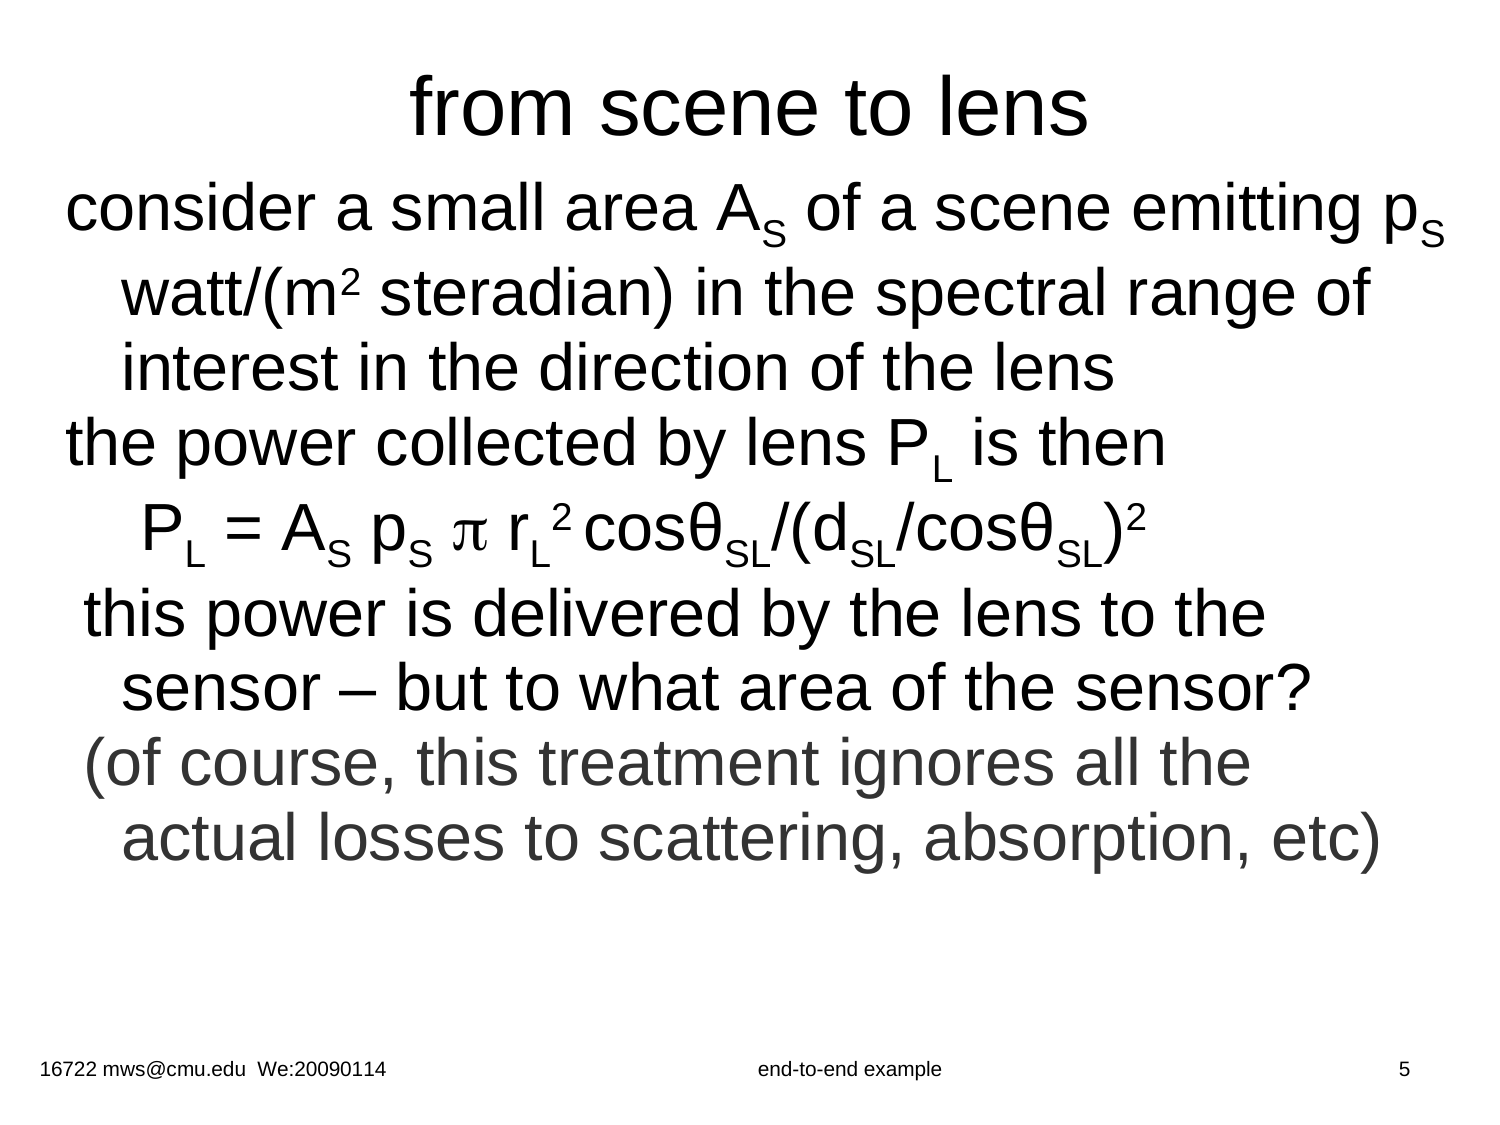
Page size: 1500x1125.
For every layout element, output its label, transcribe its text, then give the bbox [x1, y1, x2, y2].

list consider a small area AS of a scene emitting pS watt/(m2 steradian) in the spectral range of interest in the direction of the lens the power collected by lens PL is then PL = AS pS  rL2 cosθSL/(dSL/cosθSL)2 this power is delivered by the lens to the sensor – but to what area of the sensor? (of course, this treatment ignores all the actual losses to scattering, absorption, etc) (and for now ignore that pS = pS[θSL]) [50, 162, 1463, 1125]
title from scene to lens [112, 48, 1388, 162]
